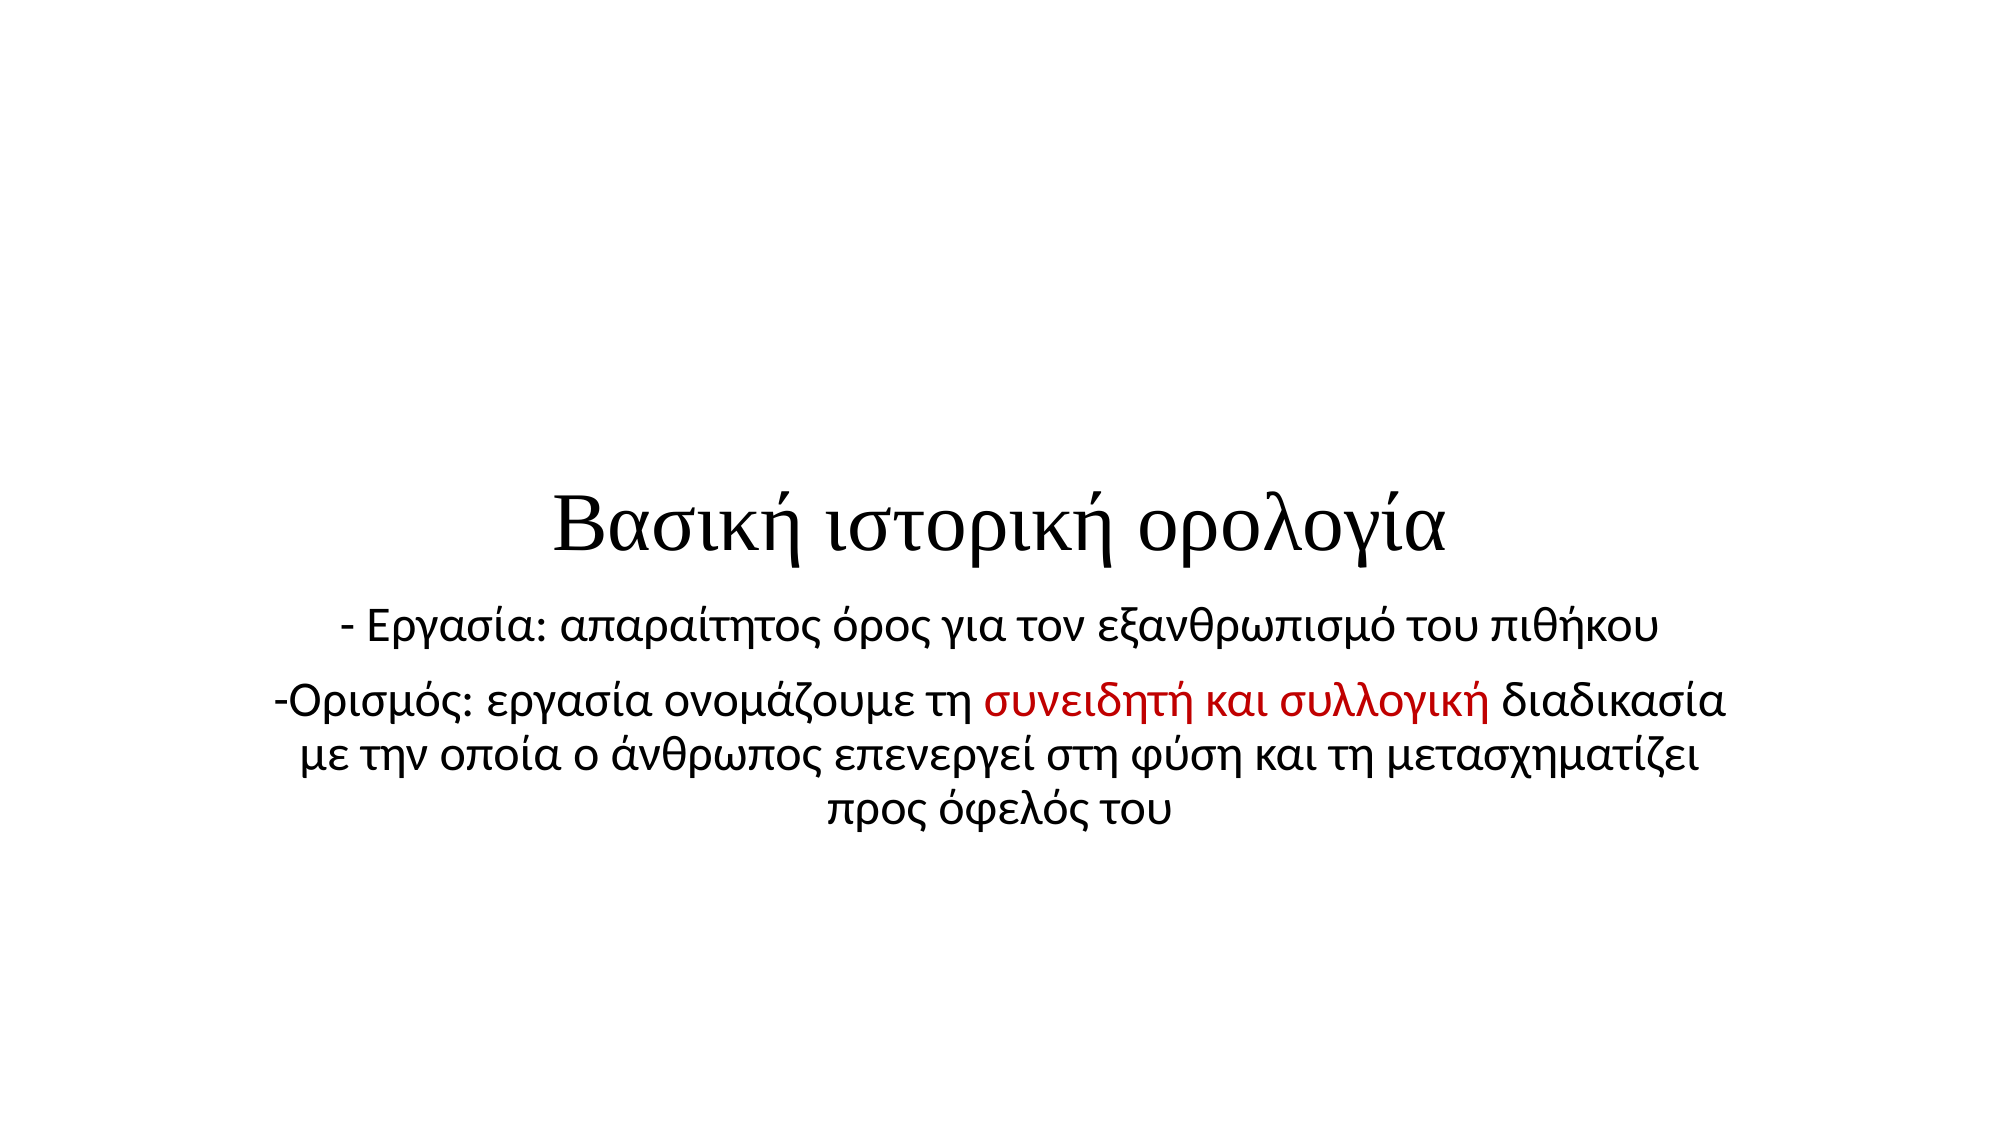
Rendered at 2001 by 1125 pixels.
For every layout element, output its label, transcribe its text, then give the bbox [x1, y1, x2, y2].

subtitle - Εργασία: απαραίτητος όρος για τον εξανθρωπισμό του πιθήκου -Ορισμός: εργασία ονομάζουμε τη συνειδητή και συλλογική διαδικασία με την οποία ο άνθρωπος επενεργεί στη φύση και τη μετασχηματίζει προς όφελός του [249, 590, 1750, 863]
title Βασική ιστορική ορολογία [249, 184, 1750, 576]
